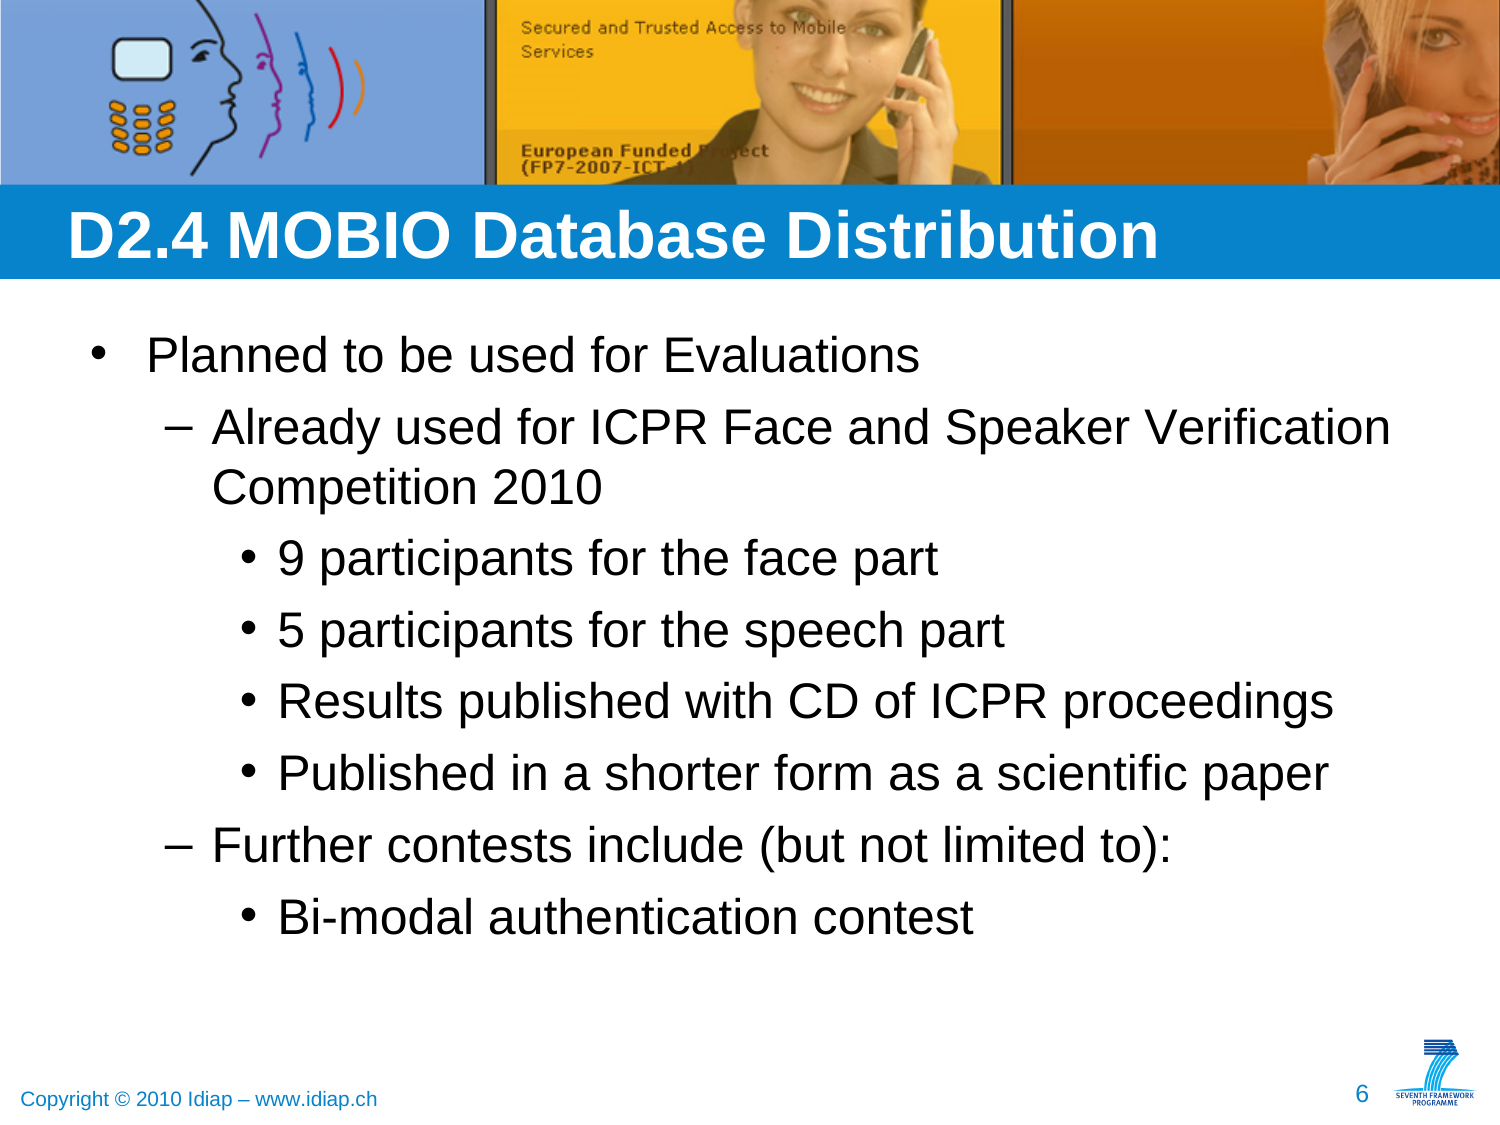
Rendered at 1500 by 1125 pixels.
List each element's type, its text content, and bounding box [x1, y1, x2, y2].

title D2.4 MOBIO Database Distribution [53, 184, 1437, 280]
picture [1387, 1034, 1483, 1114]
list Planned to be used for Evaluations Already used for ICPR Face and Speaker Verification Competition 2010 9 participants for the face part 5 participants for the speech part Results published with CD of ICPR proceedings Published in a shorter form as a scientific paper Further contests include (but not limited to): Bi-modal authentication contest [75, 314, 1447, 1024]
picture [0, 0, 1500, 184]
